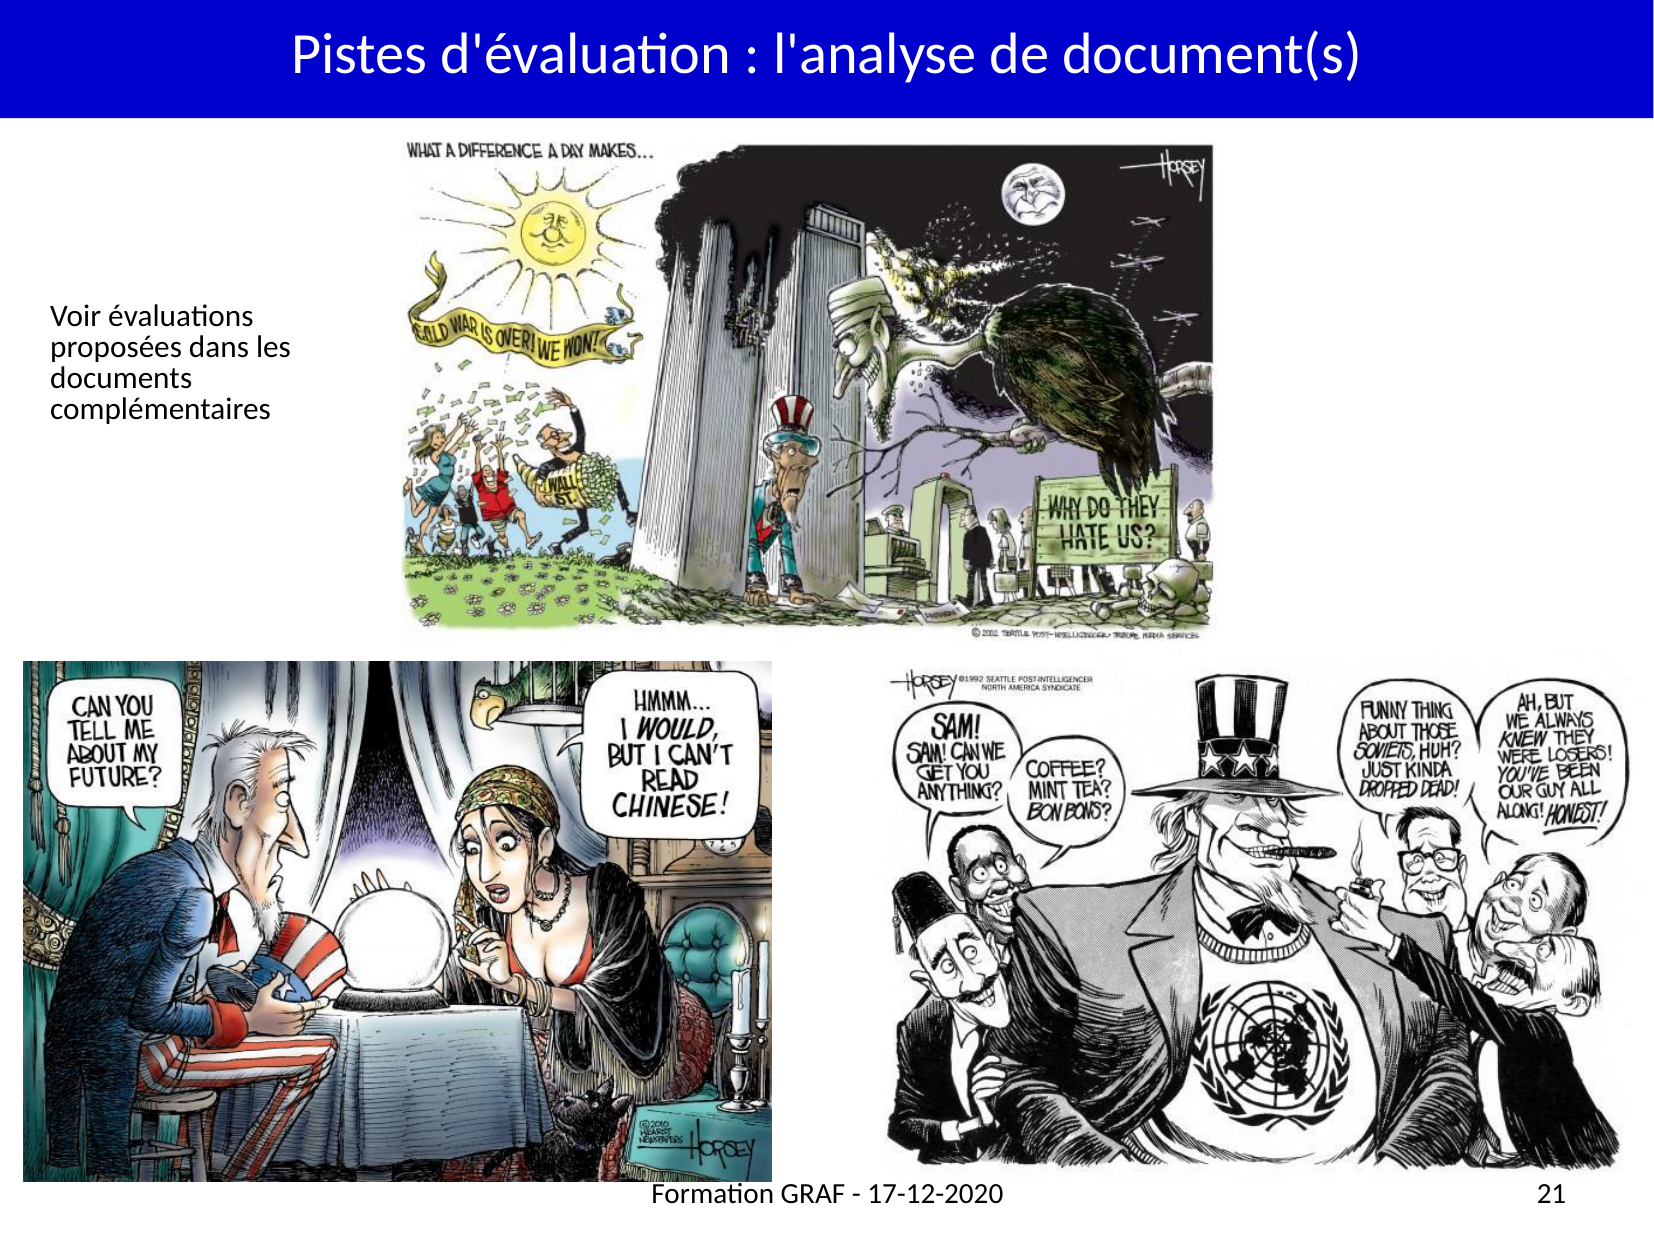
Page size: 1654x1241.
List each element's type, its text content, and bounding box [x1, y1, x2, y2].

picture [401, 141, 1642, 1182]
title Pistes d'évaluation : l'analyse de document(s) [0, 0, 1654, 119]
text_box Voir évaluations proposées dans les documents complémentaires [35, 295, 378, 464]
picture [23, 661, 772, 1182]
